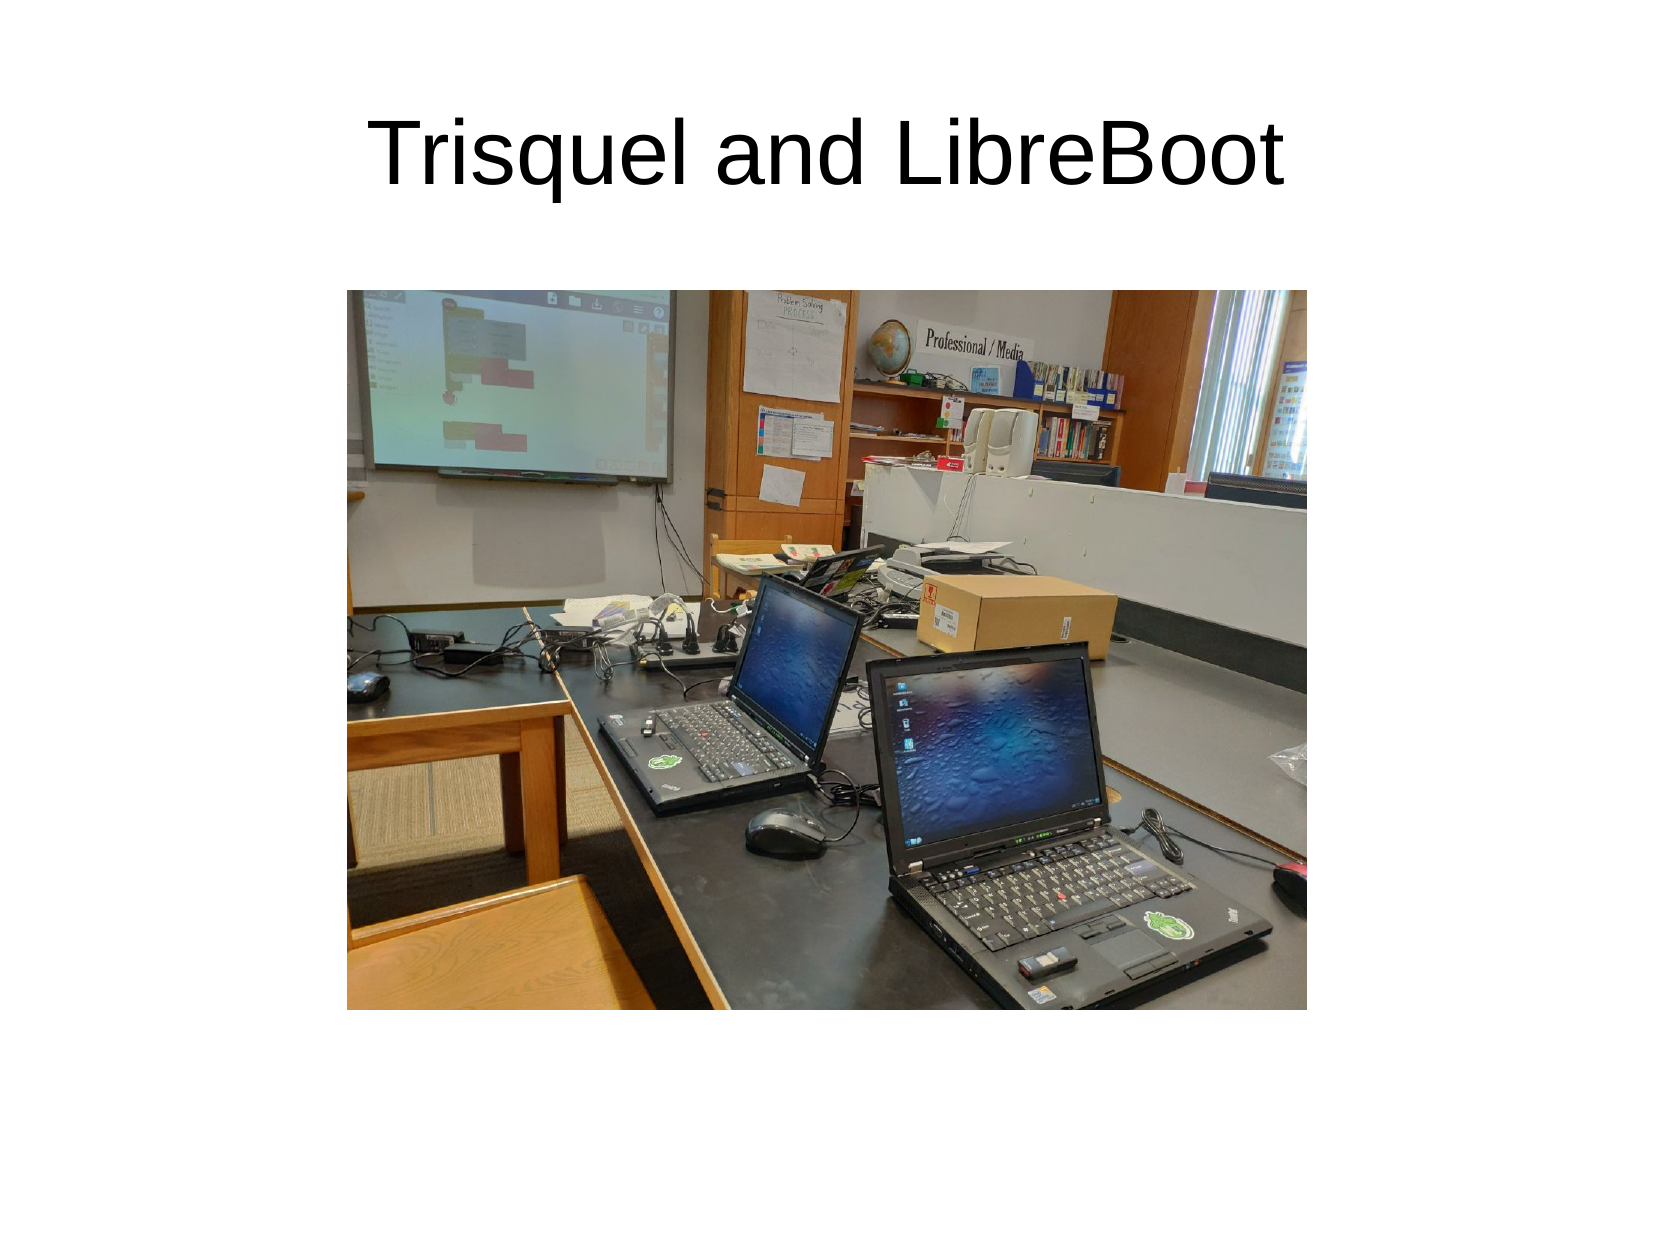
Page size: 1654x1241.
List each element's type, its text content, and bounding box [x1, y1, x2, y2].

picture [347, 290, 1307, 1010]
title Trisquel and LibreBoot [82, 49, 1571, 257]
